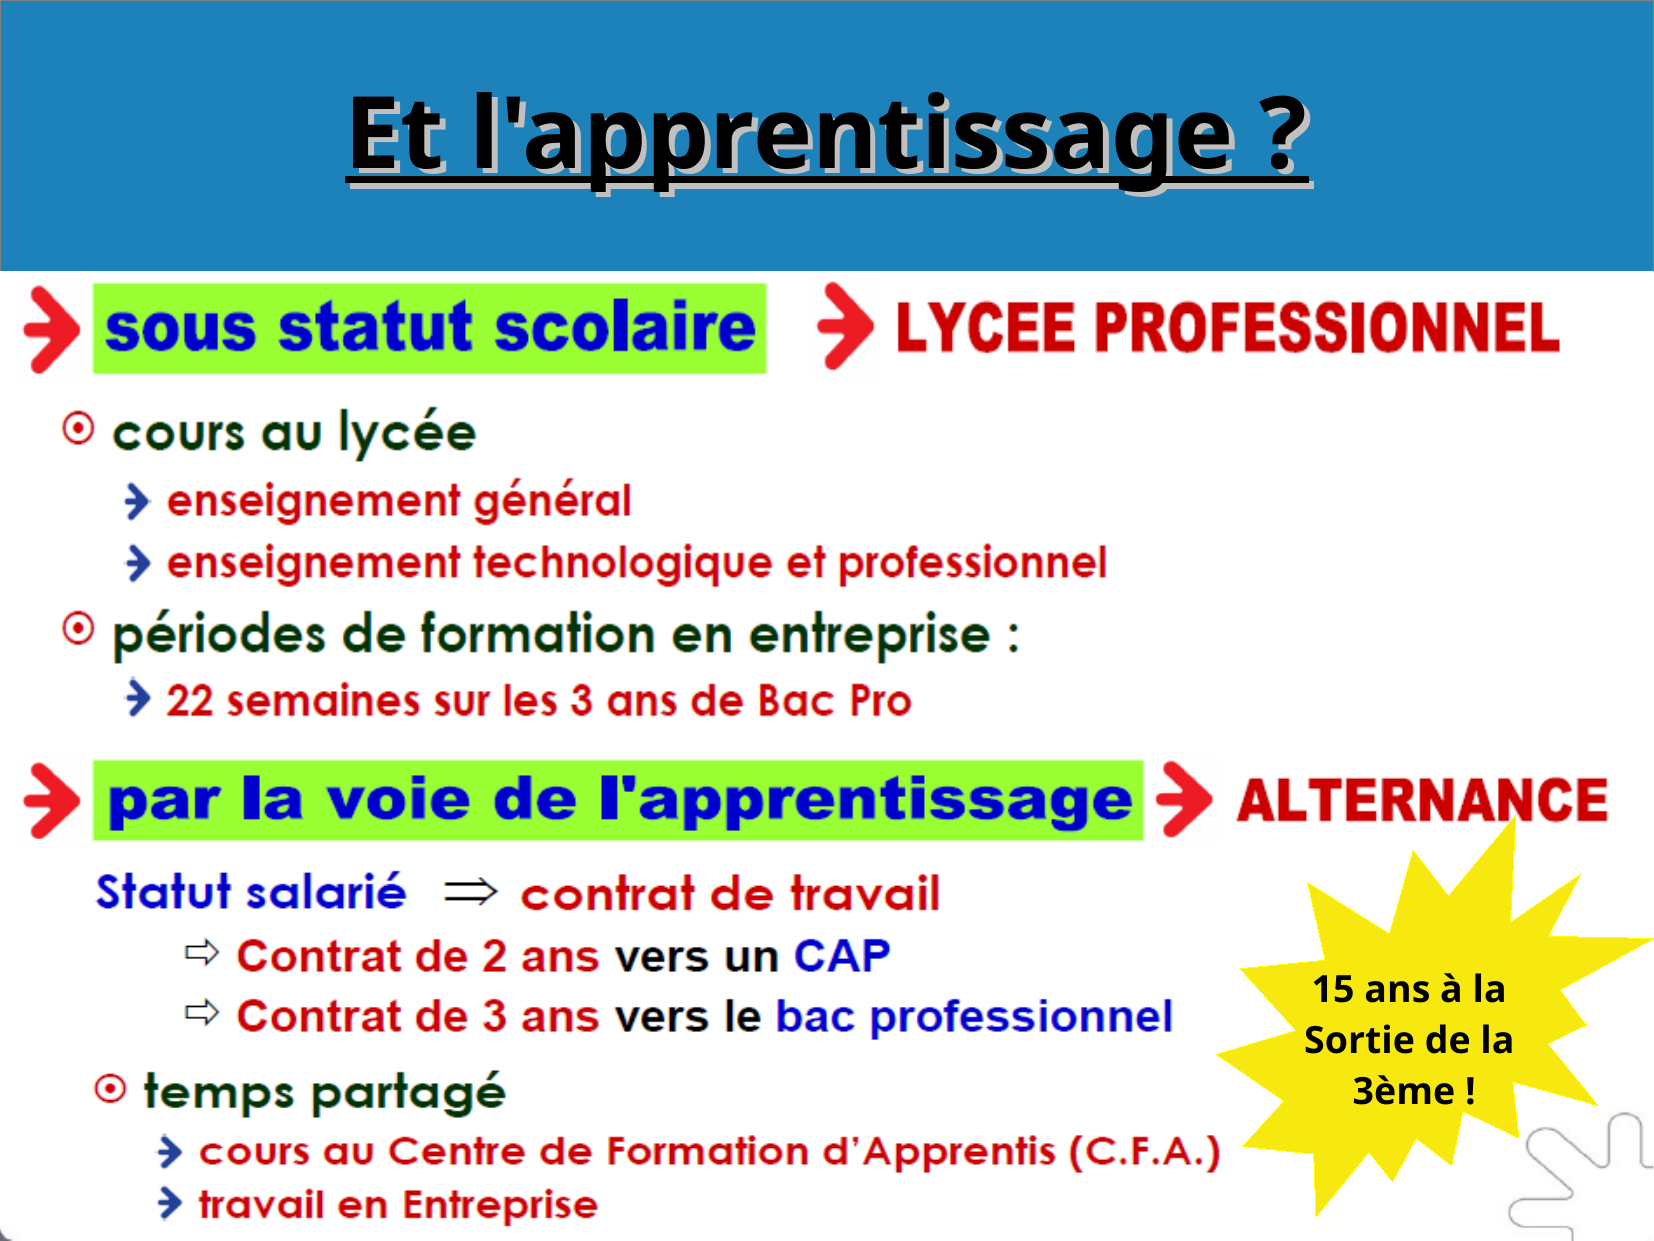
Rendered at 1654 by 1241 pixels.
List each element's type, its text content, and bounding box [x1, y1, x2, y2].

title Et l'apprentissage ? [82, 43, 1571, 216]
text_box 15 ans à la Sortie de la 3ème ! [1216, 814, 1654, 1217]
picture [0, 271, 1654, 1241]
text_box [0, 0, 1654, 271]
